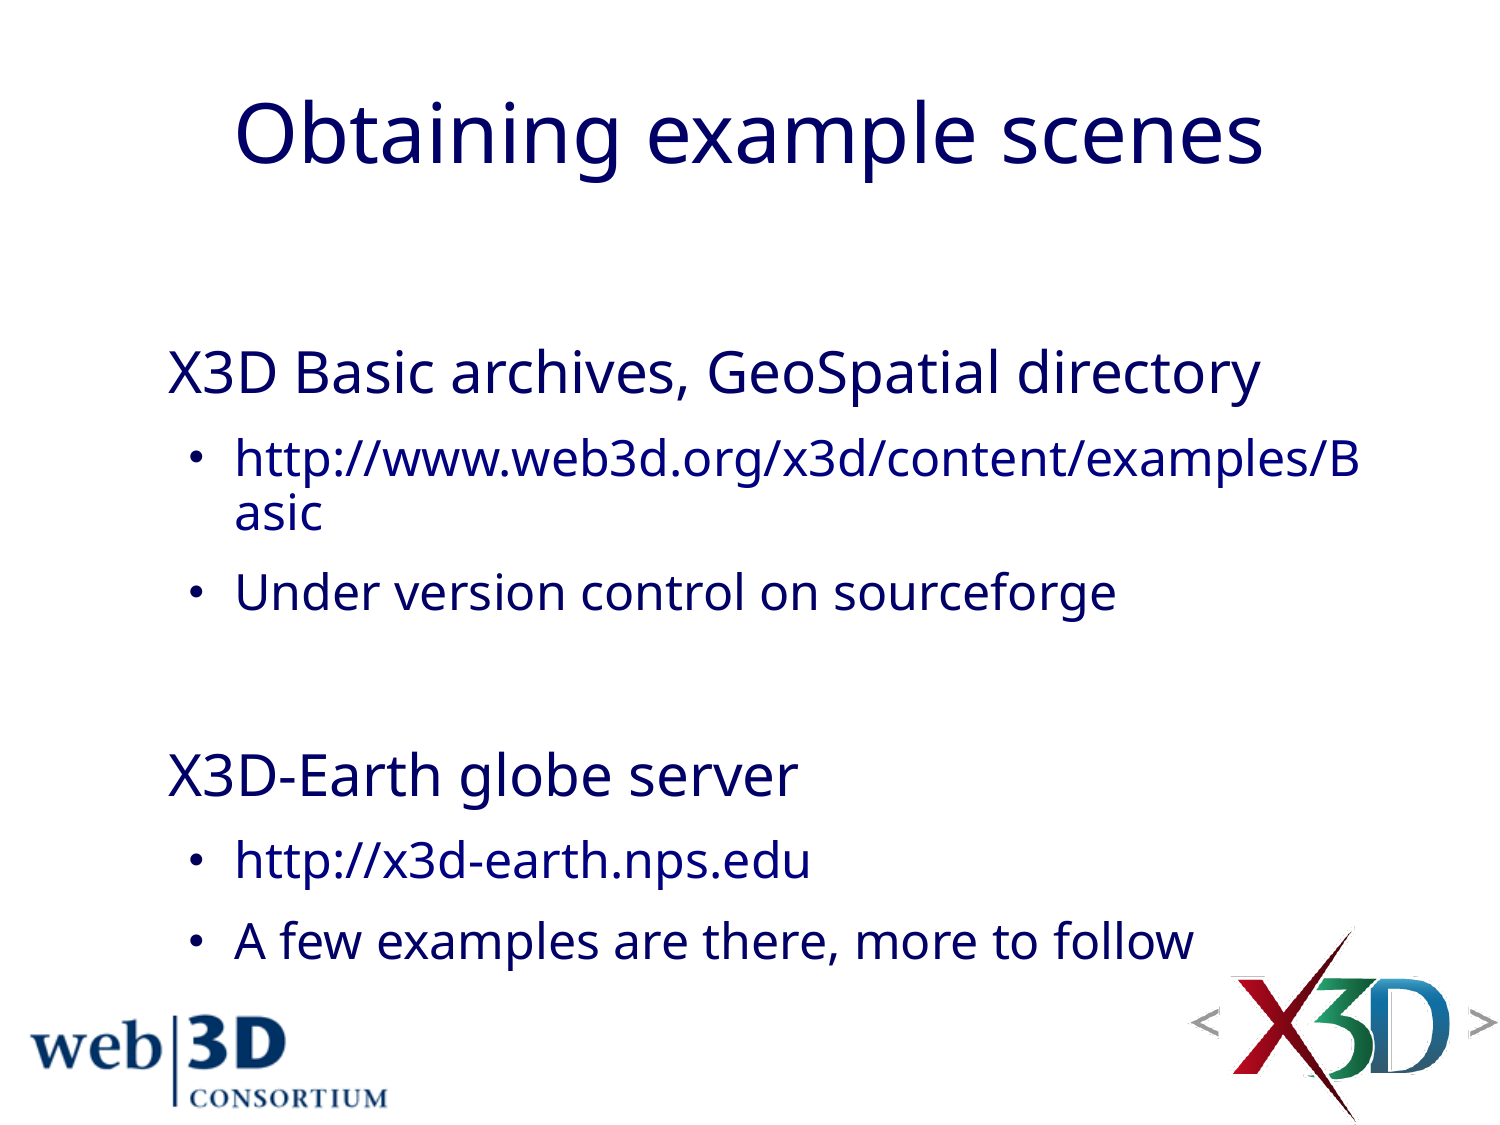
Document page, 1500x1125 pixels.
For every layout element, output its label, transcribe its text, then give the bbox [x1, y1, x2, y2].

picture [1187, 926, 1500, 1125]
picture [12, 998, 413, 1118]
list X3D Basic archives, GeoSpatial directory http://www.web3d.org/x3d/content/examples/Basic Under version control on sourceforge X3D-Earth globe server http://x3d-earth.nps.edu A few examples are there, more to follow [112, 237, 1388, 923]
title Obtaining example scenes [112, 44, 1388, 218]
